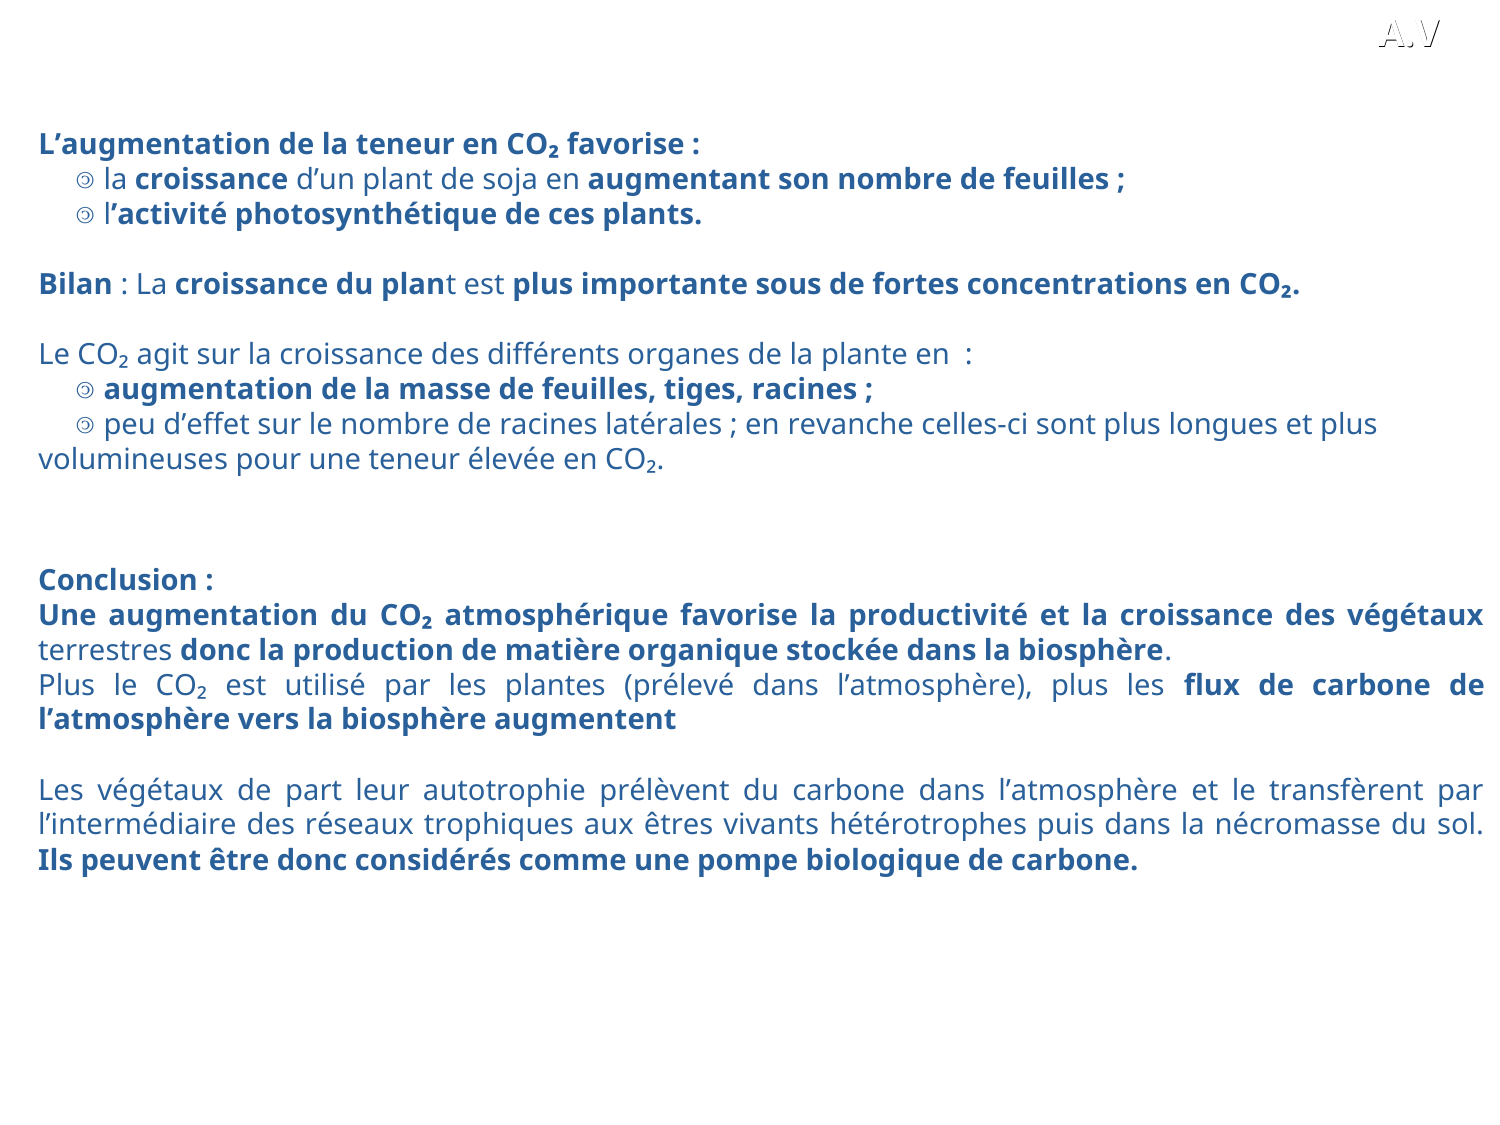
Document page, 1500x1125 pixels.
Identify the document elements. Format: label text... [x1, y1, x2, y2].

text_box A.V [1363, 1, 1488, 63]
text_box Conclusion : Une augmentation du CO₂ atmosphérique favorise la productivité et la croissance des végétaux terrestres donc la production de matière organique stockée dans la biosphère. Plus le CO₂ est utilisé par les plantes (prélevé dans l’atmosphère), plus les flux de carbone de l’atmosphère vers la biosphère augmentent Les végétaux de part leur autotrophie prélèvent du carbone dans l’atmosphère et le transfèrent par l’intermédiaire des réseaux trophiques aux êtres vivants hétérotrophes puis dans la nécromasse du sol. Ils peuvent être donc considérés comme une pompe biologique de carbone. [23, 553, 1500, 884]
text_box L’augmentation de la teneur en CO₂ favorise :  la croissance d’un plant de soja en augmentant son nombre de feuilles ;  l’activité photosynthétique de ces plants. Bilan : La croissance du plant est plus importante sous de fortes concentrations en CO₂. Le CO₂ agit sur la croissance des différents organes de la plante en :  augmentation de la masse de feuilles, tiges, racines ;  peu d’effet sur le nombre de racines latérales ; en revanche celles-ci sont plus longues et plus volumineuses pour une teneur élevée en CO₂. [23, 118, 1441, 553]
